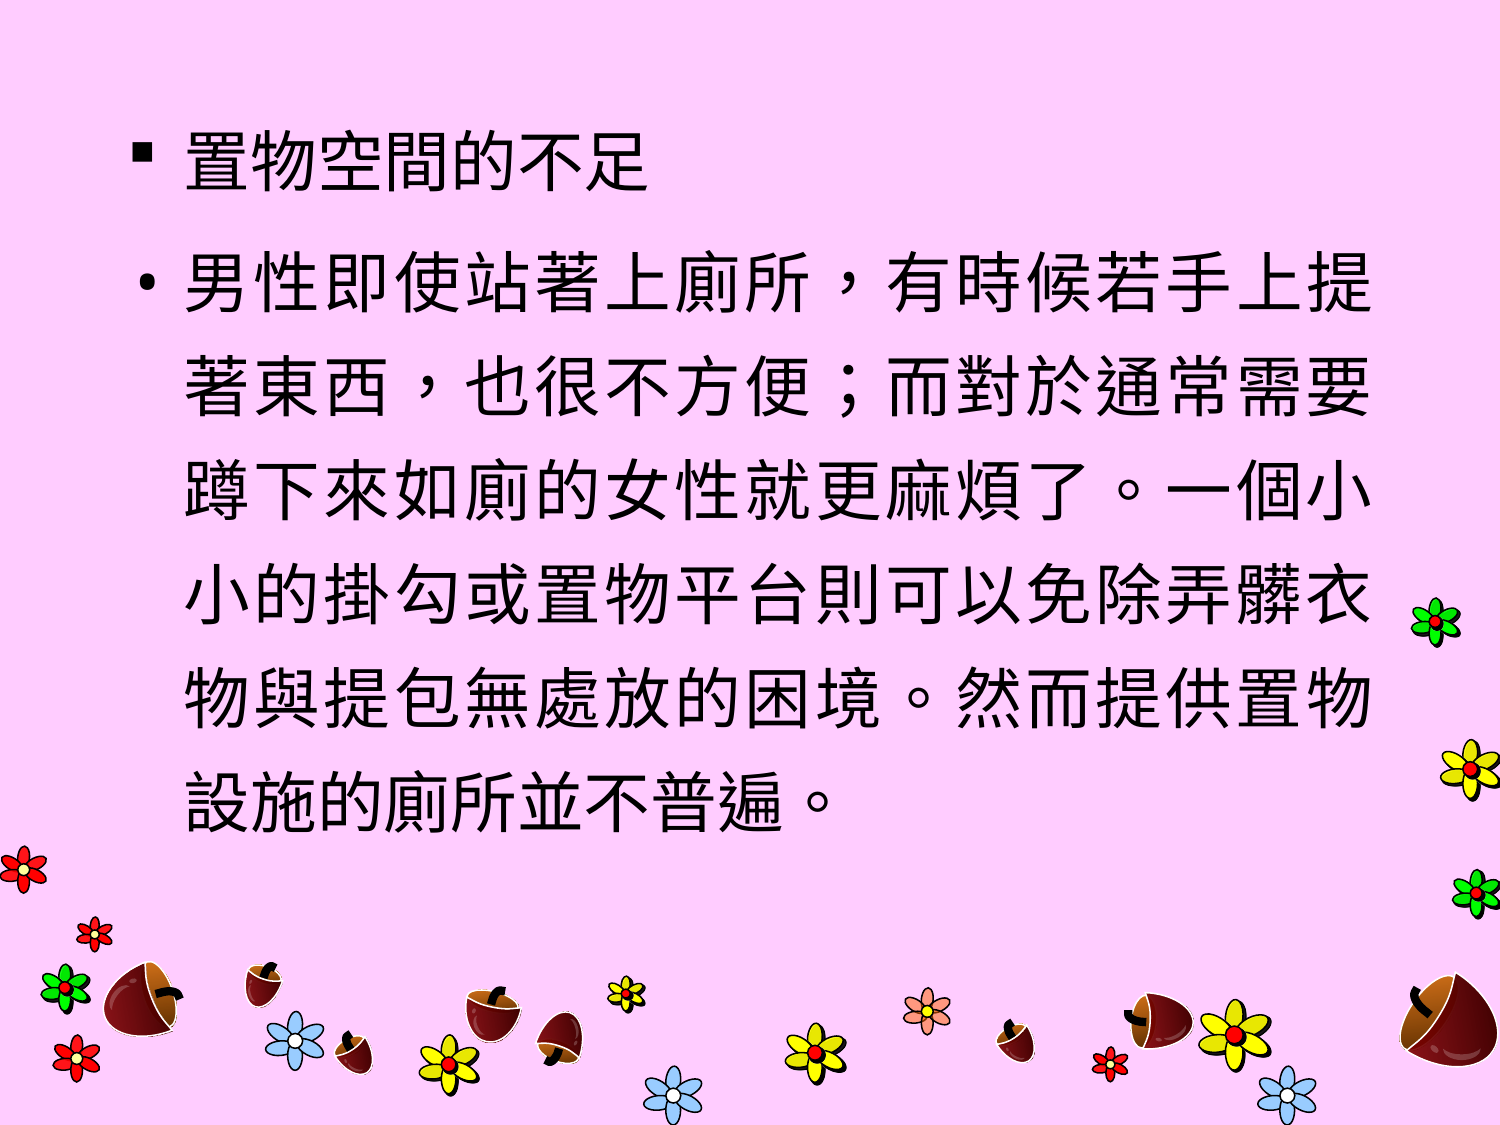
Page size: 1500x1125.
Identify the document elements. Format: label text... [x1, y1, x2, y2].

list 置物空間的不足 男性即使站著上廁所，有時候若手上提著東西，也很不方便；而對於通常需要蹲下來如廁的女性就更麻煩了。一個小小的掛勾或置物平台則可以免除弄髒衣物與提包無處放的困境。然而提供置物設施的廁所並不普遍。 [112, 112, 1388, 1000]
